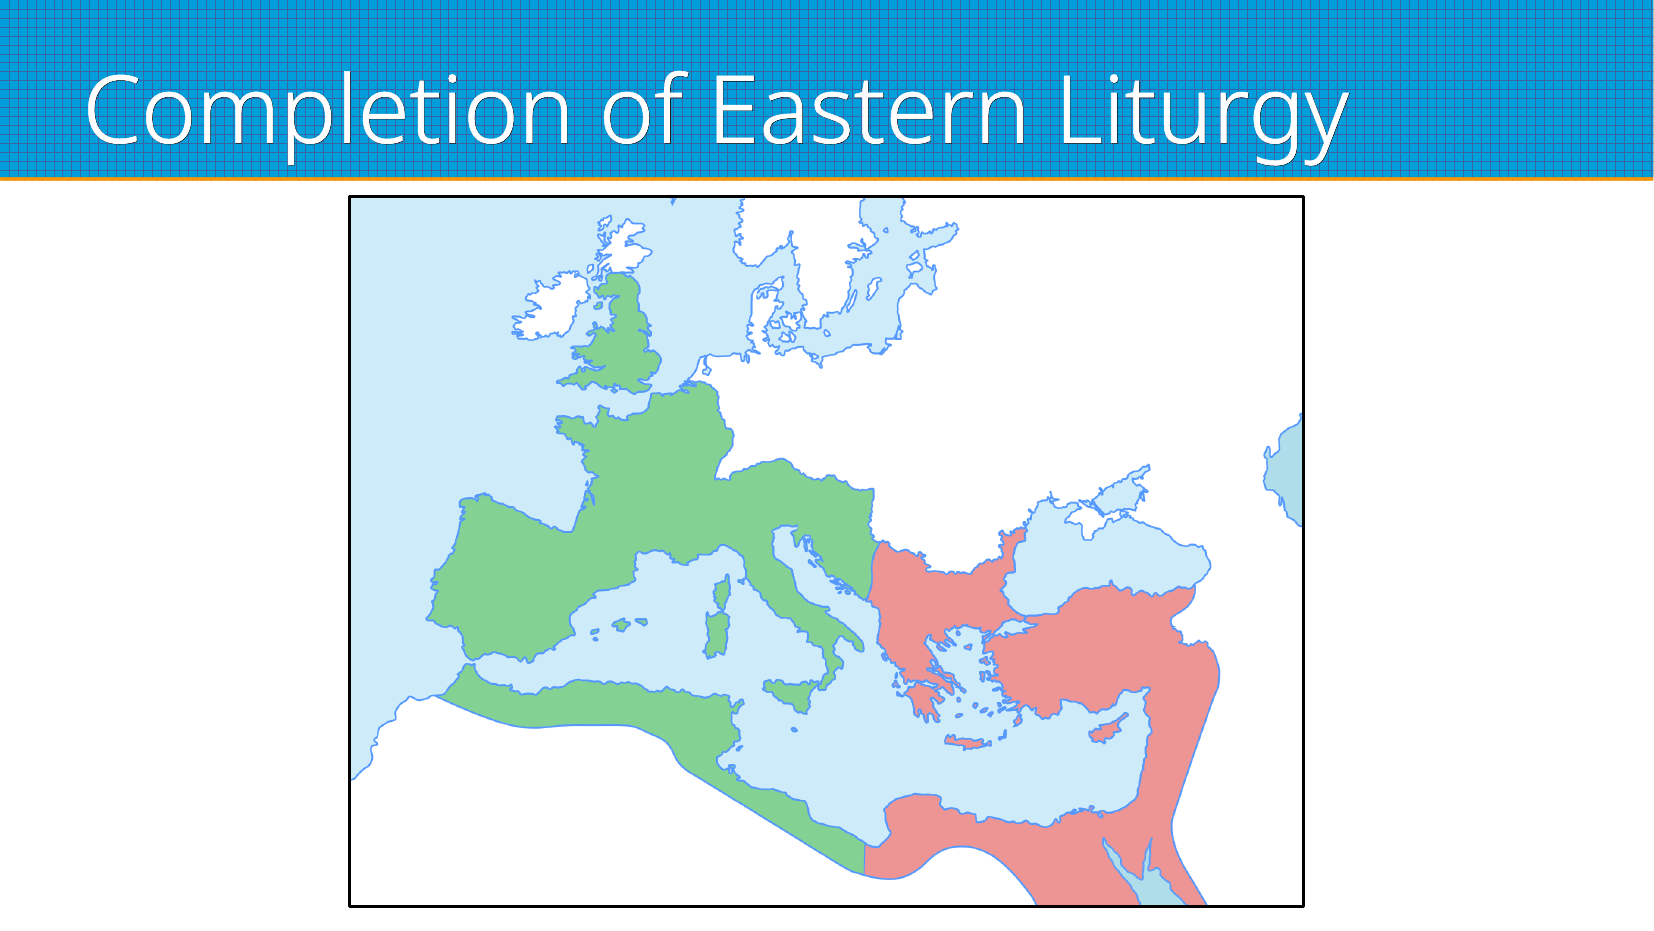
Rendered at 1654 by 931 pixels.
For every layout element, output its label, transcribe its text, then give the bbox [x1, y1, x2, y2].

picture [351, 198, 1303, 906]
title Completion of Eastern Liturgy [82, 14, 1571, 171]
